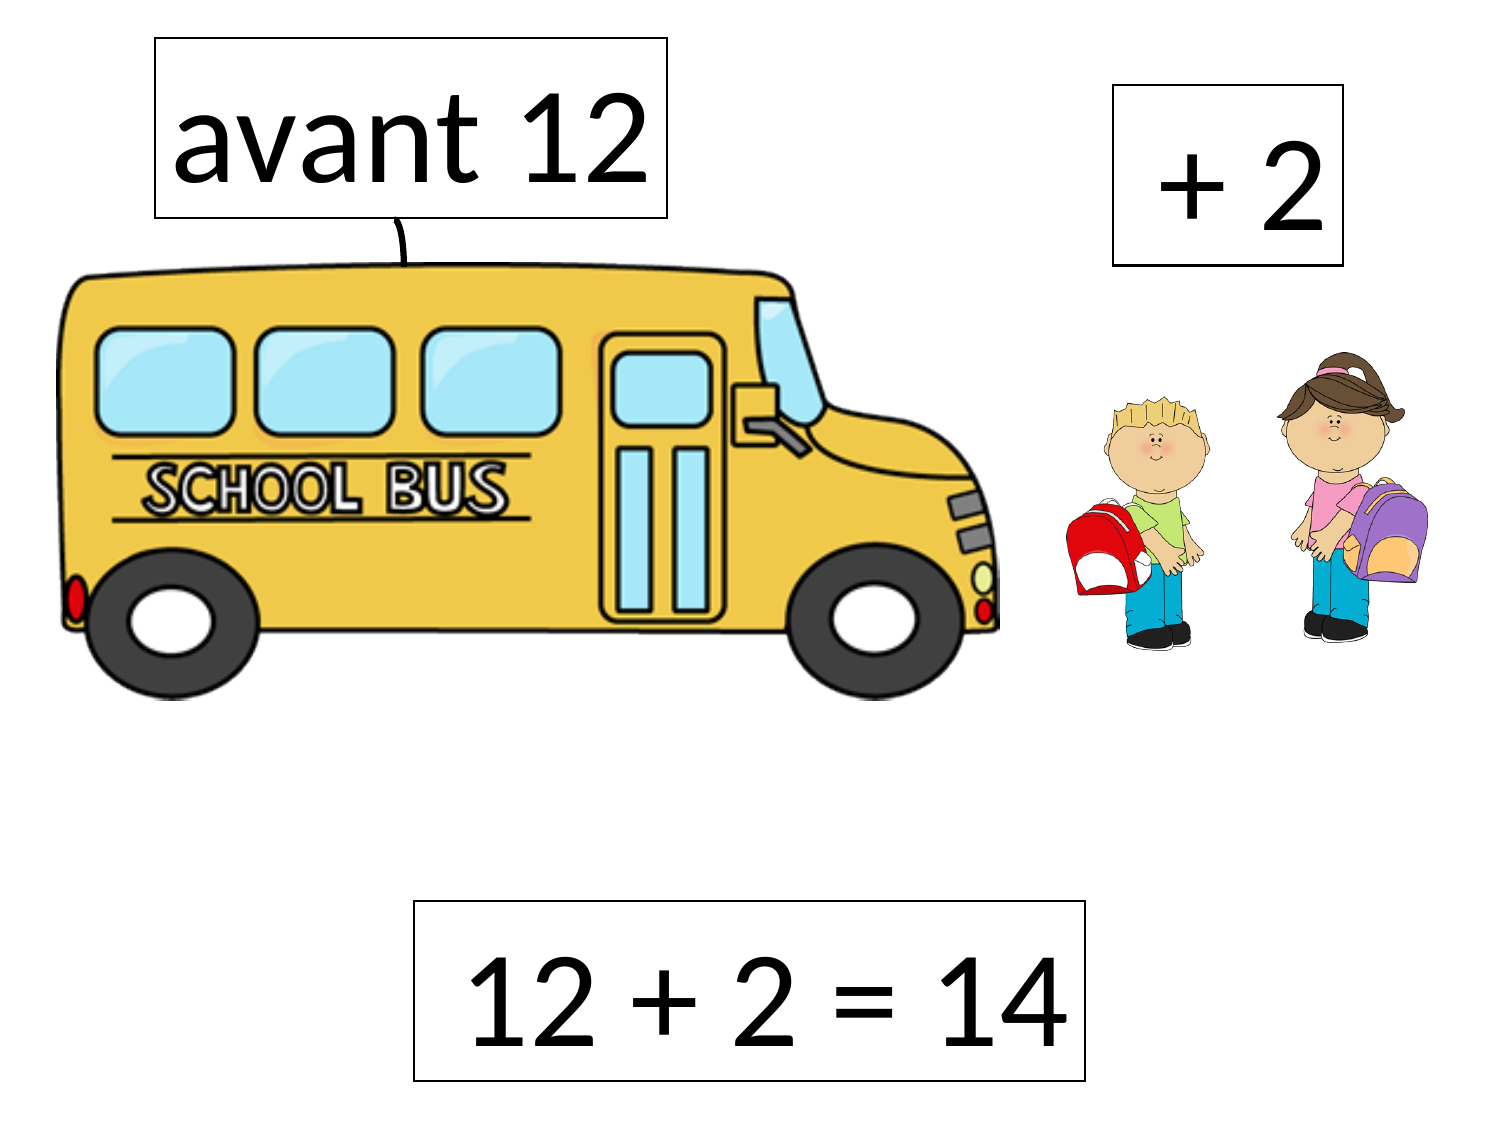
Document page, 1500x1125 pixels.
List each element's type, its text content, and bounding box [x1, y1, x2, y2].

text_box avant 12 [155, 38, 667, 218]
text_box 12 + 2 = 14 [414, 901, 1085, 1081]
picture [1276, 352, 1428, 643]
text_box + 2 [1113, 85, 1343, 266]
picture [56, 262, 1000, 701]
picture [1066, 396, 1210, 651]
